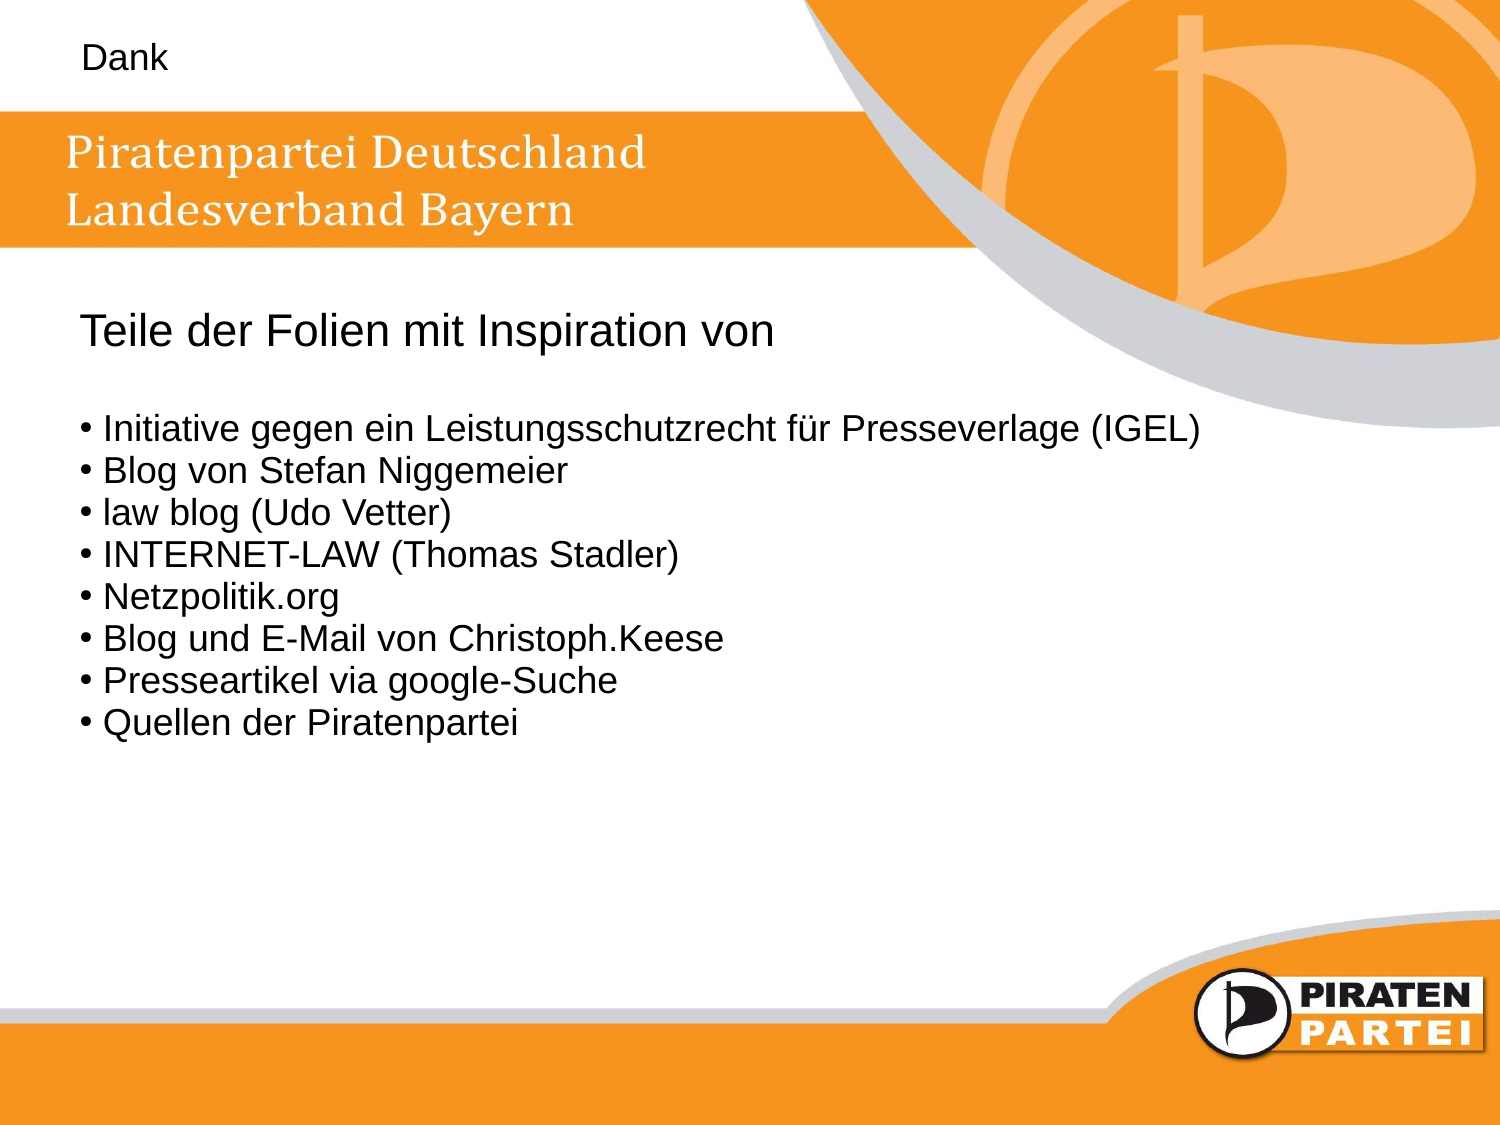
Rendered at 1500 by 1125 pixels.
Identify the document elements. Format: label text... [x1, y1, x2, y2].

picture [0, 0, 1500, 1125]
text_box Teile der Folien mit Inspiration von Initiative gegen ein Leistungsschutzrecht für Presseverlage (IGEL) Blog von Stefan Niggemeier law blog (Udo Vetter) INTERNET-LAW (Thomas Stadler) Netzpolitik.org Blog und E-Mail von Christoph.Keese Presseartikel via google-Suche Quellen der Piratenpartei [64, 297, 1217, 751]
text_box Dank [66, 29, 184, 87]
